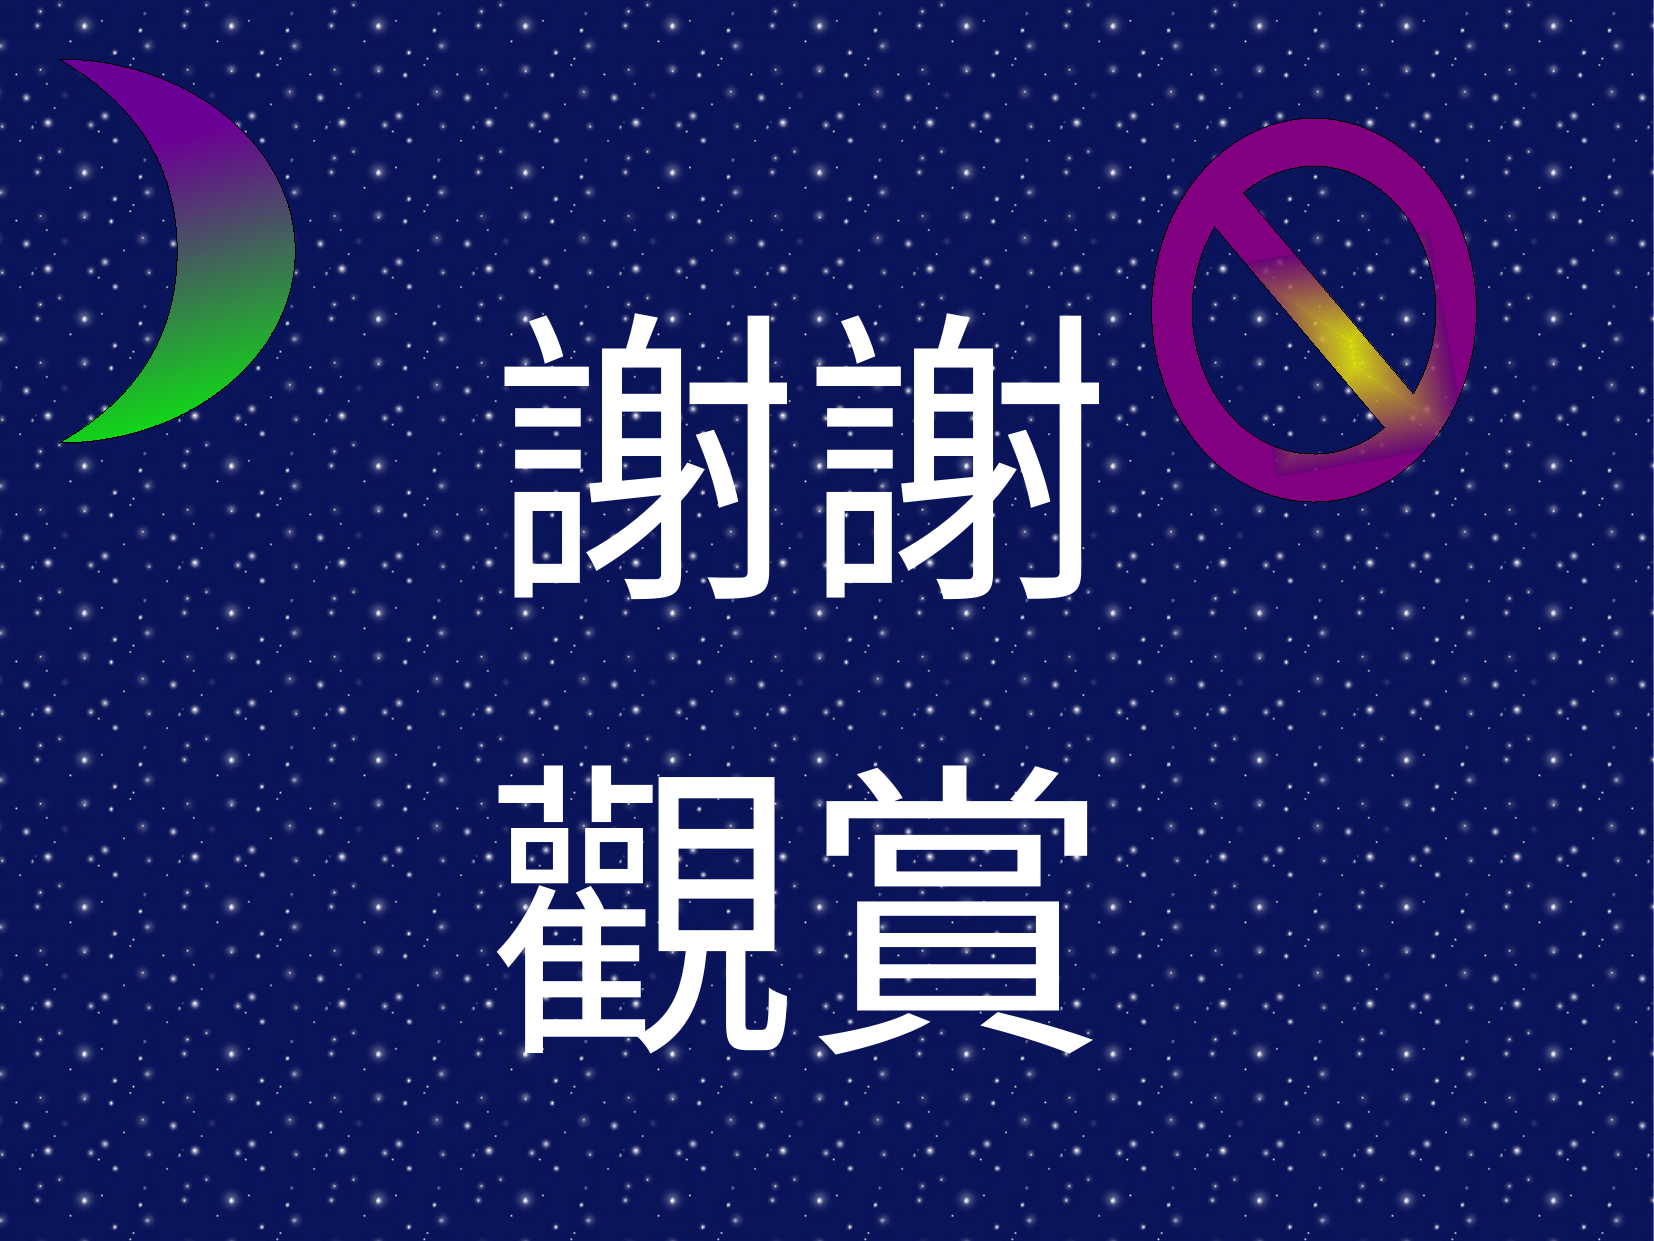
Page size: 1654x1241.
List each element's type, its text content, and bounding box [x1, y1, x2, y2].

text_box 謝謝觀賞 [472, 206, 1152, 1004]
text_box [59, 59, 296, 443]
text_box [1151, 118, 1477, 503]
picture [0, 0, 1654, 1241]
